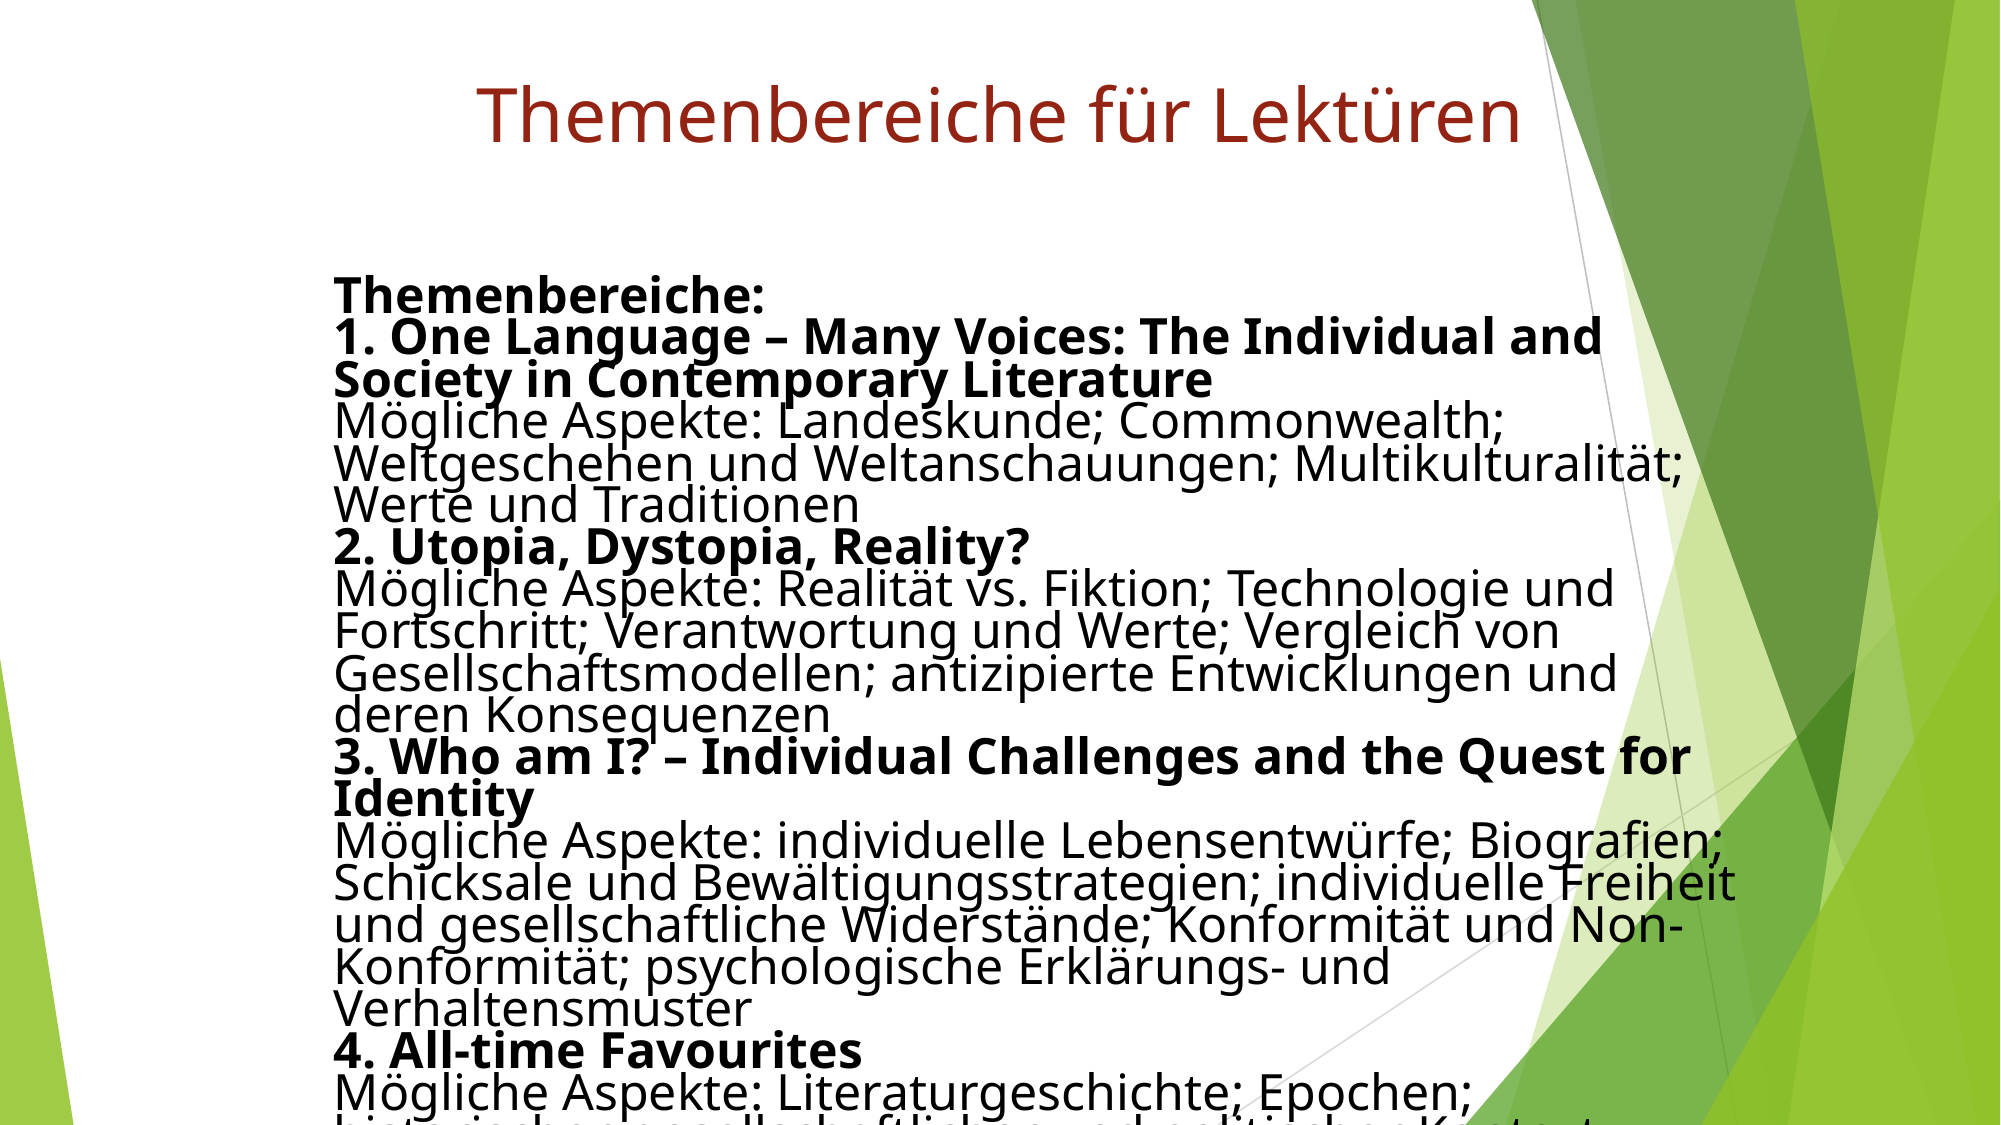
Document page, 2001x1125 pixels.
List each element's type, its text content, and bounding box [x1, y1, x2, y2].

text_box Themenbereiche: 1. One Language – Many Voices: The Individual and Society in Contemporary Literature Mögliche Aspekte: Landeskunde; Commonwealth; Weltgeschehen und Weltanschauungen; Multikulturalität; Werte und Traditionen 2. Utopia, Dystopia, Reality? Mögliche Aspekte: Realität vs. Fiktion; Technologie und Fortschritt; Verantwortung und Werte; Vergleich von Gesellschaftsmodellen; antizipierte Entwicklungen und deren Konsequenzen 3. Who am I? – Individual Challenges and the Quest for Identity Mögliche Aspekte: individuelle Lebensentwürfe; Biografien; Schicksale und Bewältigungsstrategien; individuelle Freiheit und gesellschaftliche Widerstände; Konformität und Non-Konformität; psychologische Erklärungs- und Verhaltensmuster 4. All-time Favourites Mögliche Aspekte: Literaturgeschichte; Epochen; historischer, gesellschaftlicher und politischer Kontext [318, 272, 1756, 844]
title Themenbereiche für Lektüren [137, 59, 1863, 208]
